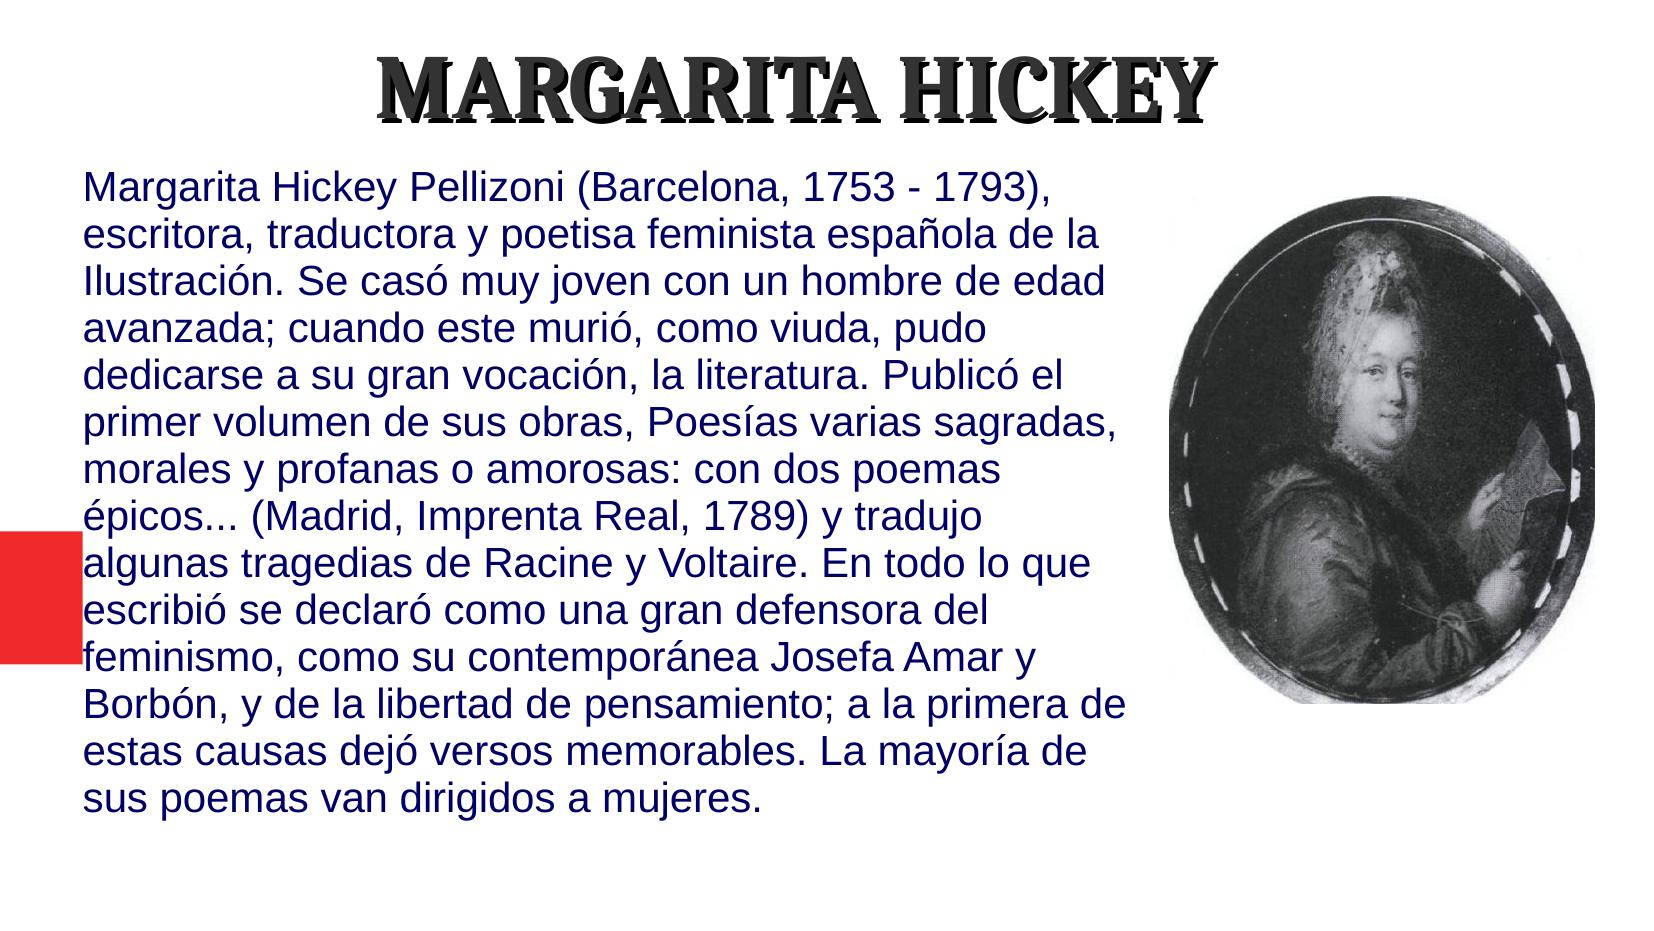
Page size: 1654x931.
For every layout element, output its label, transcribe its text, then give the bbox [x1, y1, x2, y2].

title MARGARITA HICKEY [70, 18, 1560, 160]
list Margarita Hickey Pellizoni (Barcelona, 1753 - 1793), escritora, traductora y poetisa feminista española de la Ilustración. Se casó muy joven con un hombre de edad avanzada; cuando este murió, como viuda, pudo dedicarse a su gran vocación, la literatura. Publicó el primer volumen de sus obras, Poesías varias sagradas, morales y profanas o amorosas: con dos poemas épicos... (Madrid, Imprenta Real, 1789) y tradujo algunas tragedias de Racine y Voltaire. En todo lo que escribió se declaró como una gran defensora del feminismo, como su contemporánea Josefa Amar y Borbón, y de la libertad de pensamiento; a la primera de estas causas dejó versos memorables. La mayoría de sus poemas van dirigidos a mujeres. [82, 163, 1134, 834]
picture [1169, 196, 1595, 704]
